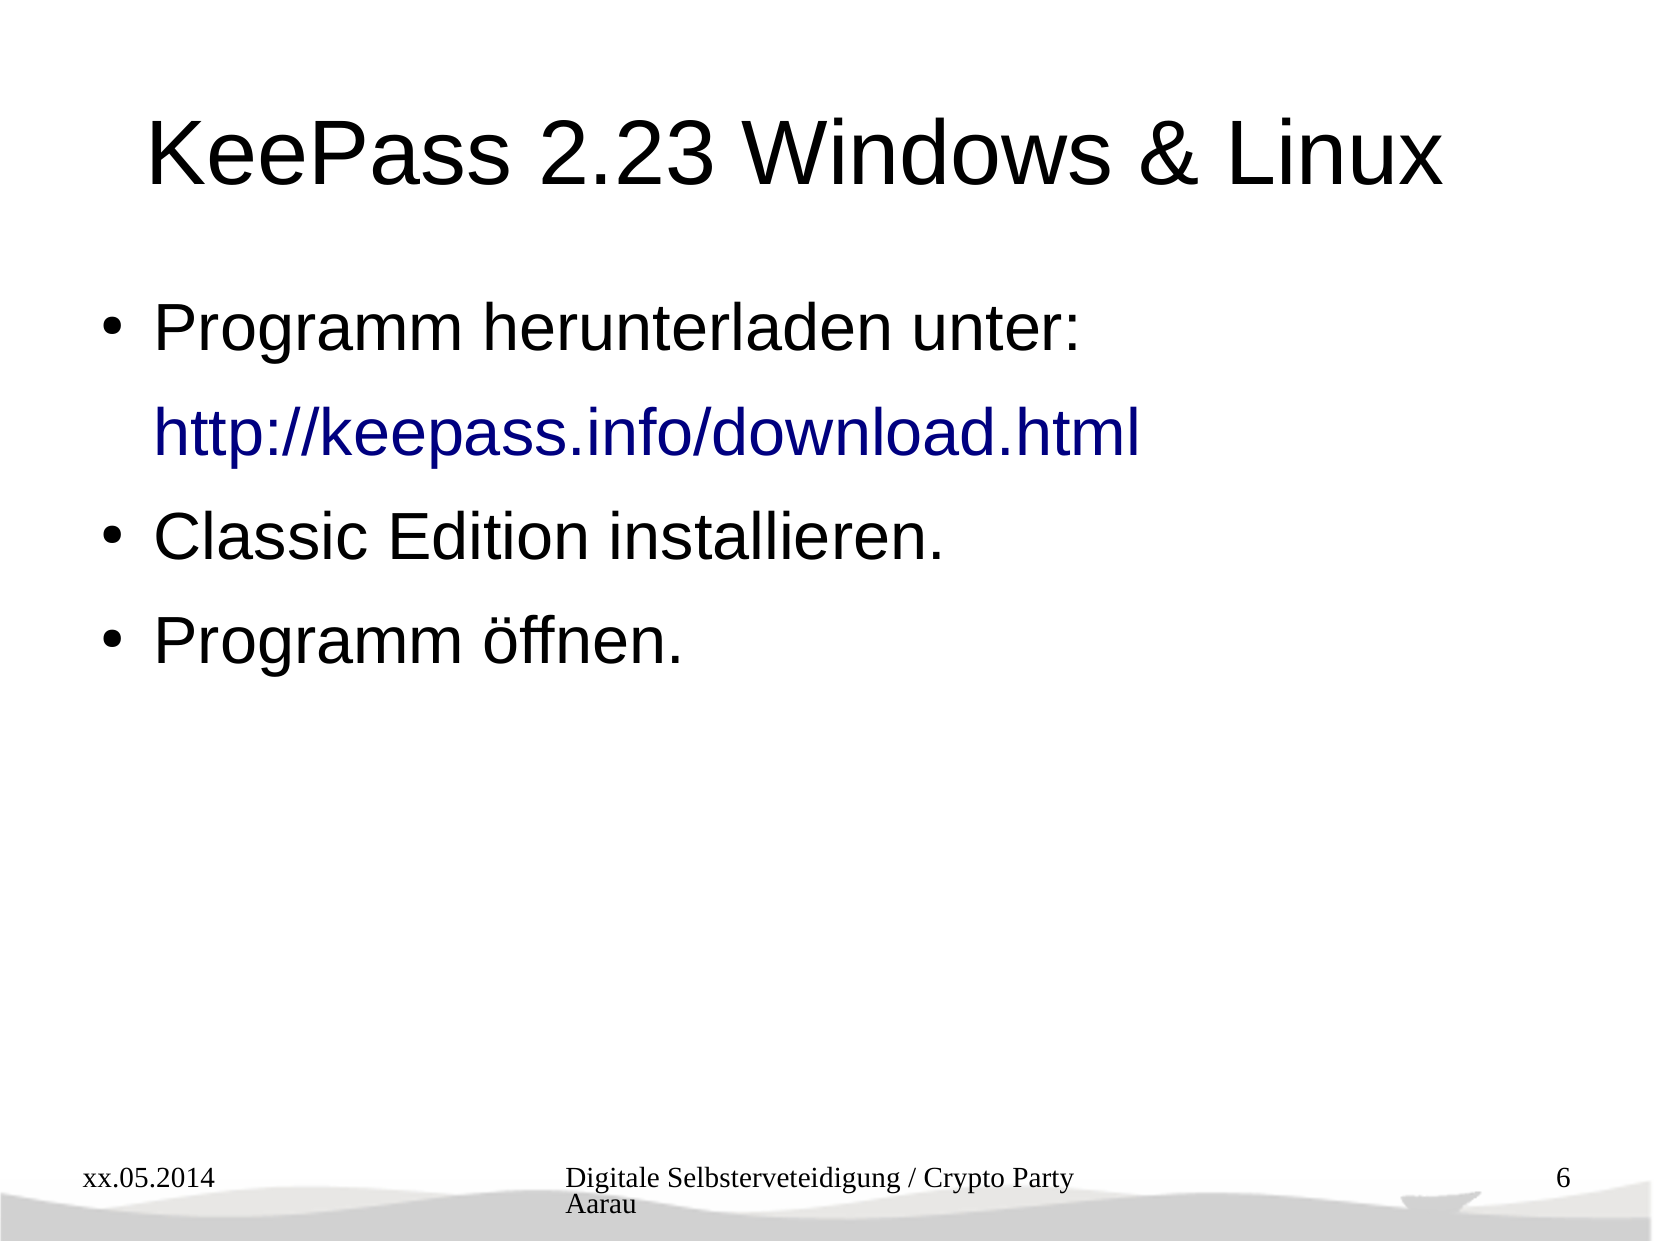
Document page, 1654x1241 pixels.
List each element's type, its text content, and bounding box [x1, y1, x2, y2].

picture [860, 1179, 866, 1186]
picture [174, 1179, 181, 1186]
picture [123, 1179, 130, 1186]
picture [823, 1179, 829, 1186]
picture [994, 1179, 1001, 1186]
picture [972, 1179, 978, 1186]
picture [571, 1179, 582, 1186]
picture [0, 1179, 1654, 1241]
picture [708, 1179, 715, 1186]
picture [1560, 1179, 1567, 1186]
list Programm herunterladen unter: http://keepass.info/download.html Classic Edition installieren. Programm öffnen. [82, 290, 1571, 832]
title KeePass 2.23 Windows & Linux [52, 49, 1541, 257]
